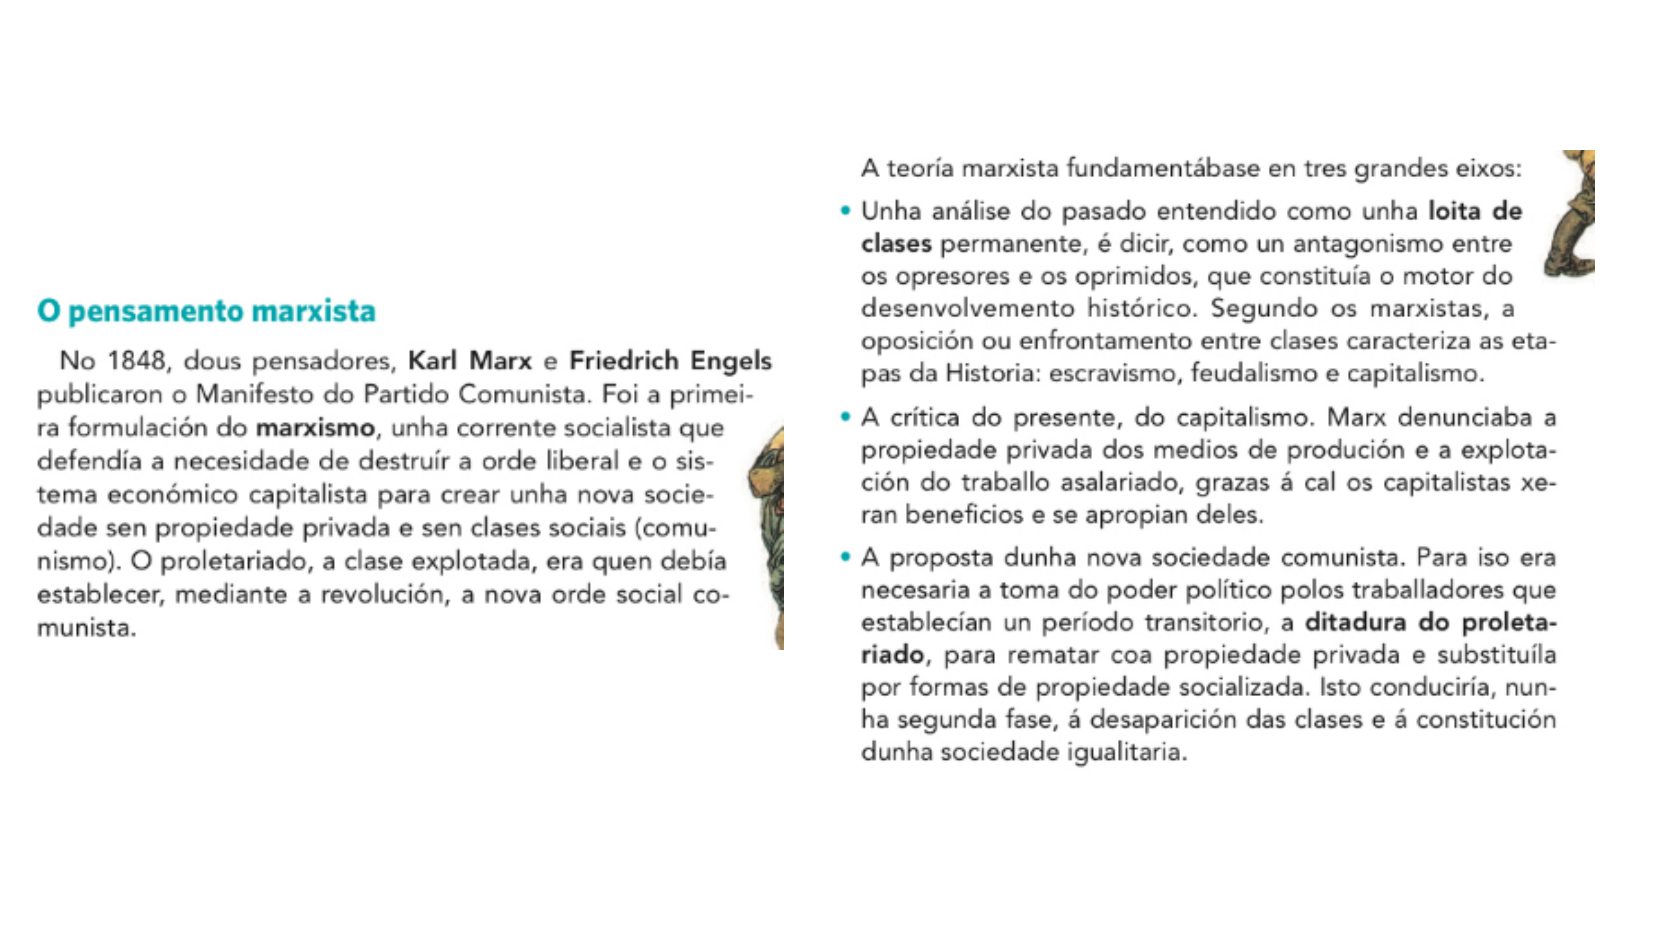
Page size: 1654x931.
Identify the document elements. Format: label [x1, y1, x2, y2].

picture [826, 150, 1595, 775]
picture [29, 281, 784, 650]
